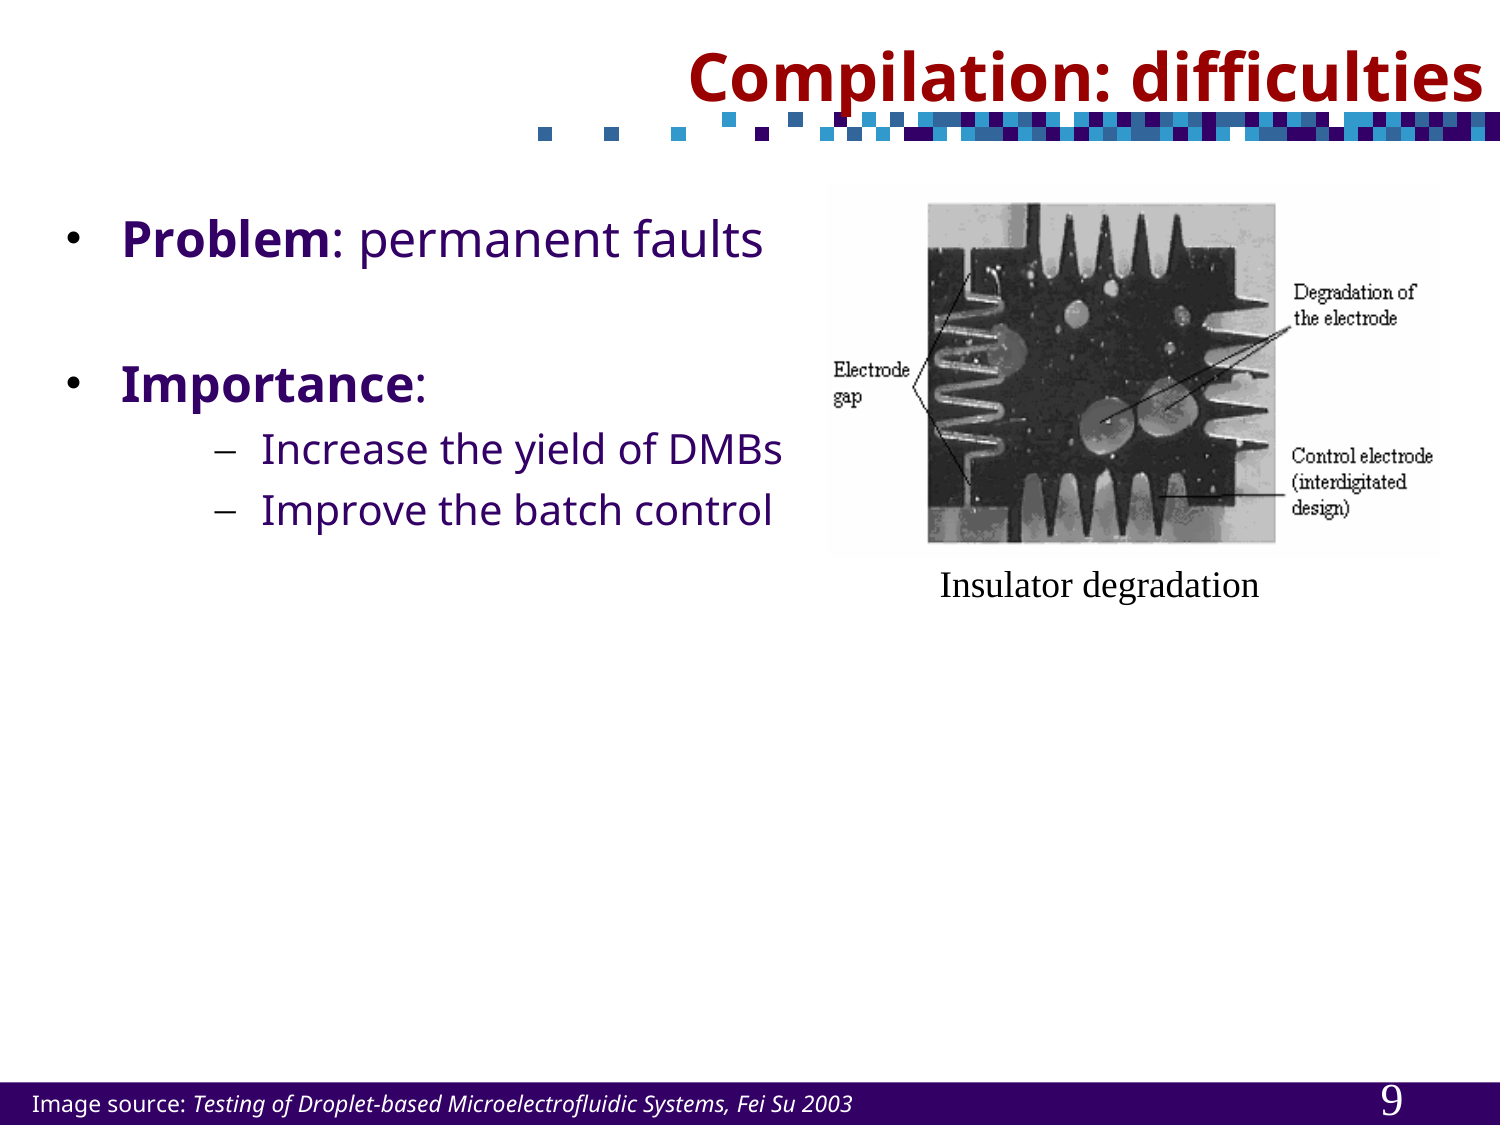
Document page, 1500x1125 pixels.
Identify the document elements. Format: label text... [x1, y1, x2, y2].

title Compilation: difficulties [0, 24, 1500, 125]
text_box Insulator degradation [924, 552, 1288, 613]
picture [826, 184, 1441, 558]
text_box Image source: Testing of Droplet-based Microelectrofluidic Systems, Fei Su 2003 [17, 1082, 869, 1125]
list Problem: permanent faults Importance: Increase the yield of DMBs Improve the batch control [49, 199, 1450, 868]
